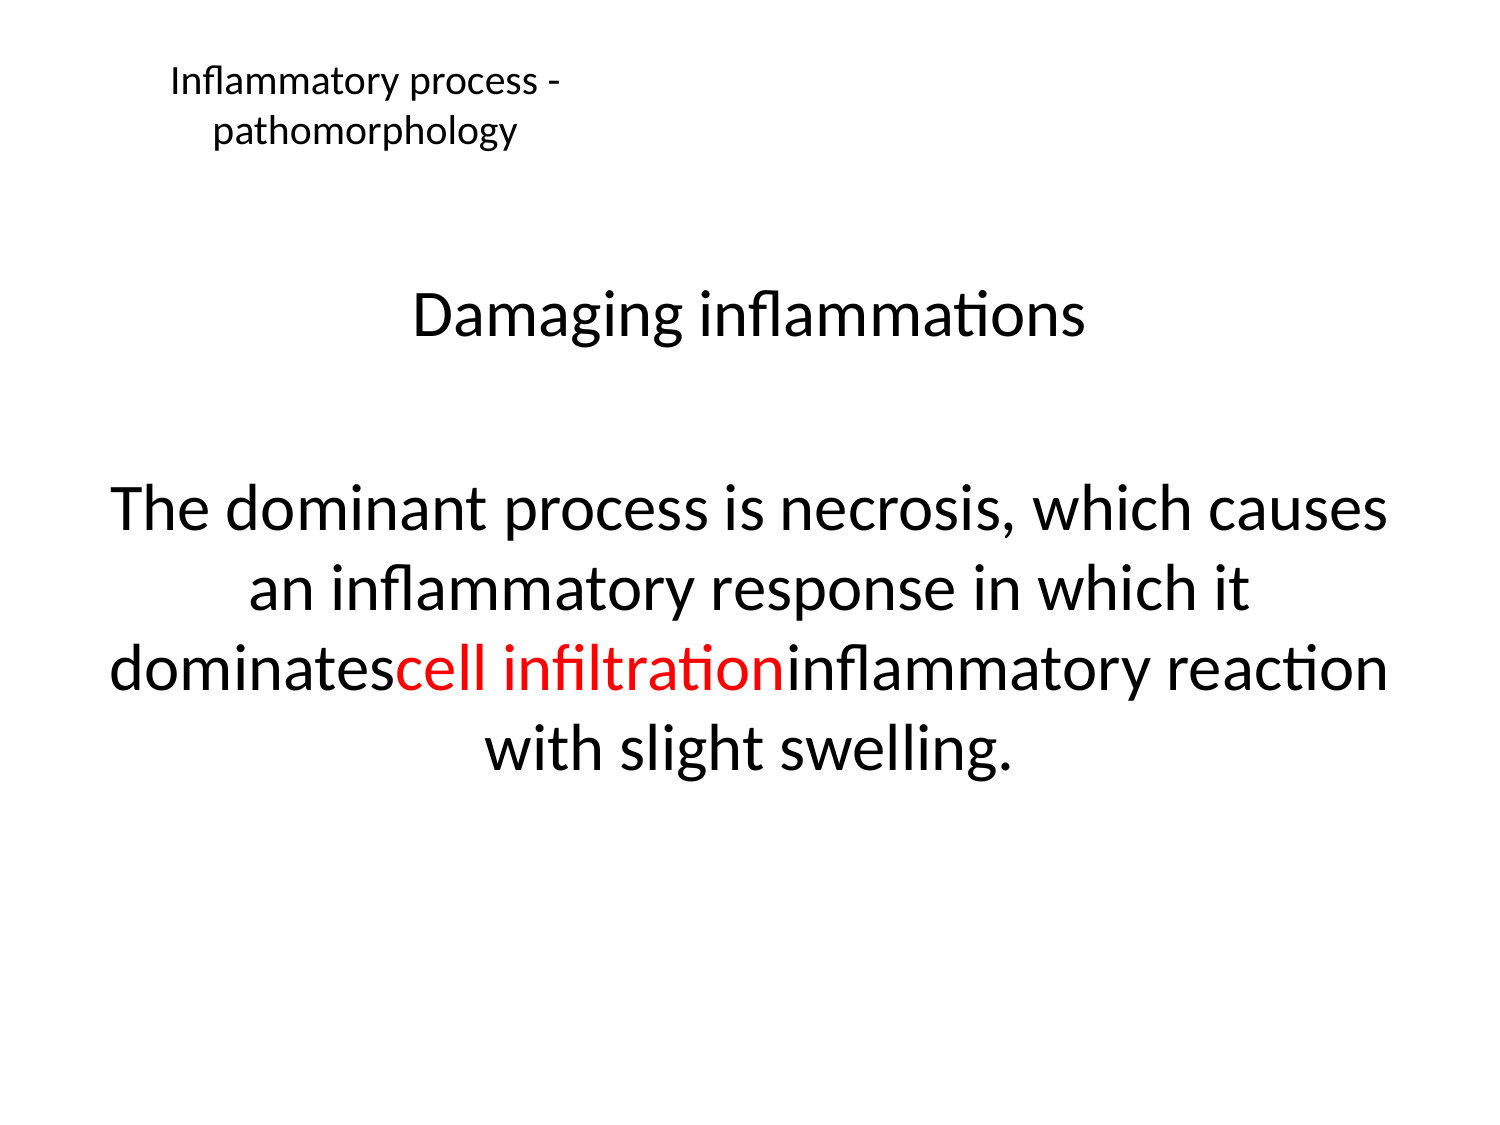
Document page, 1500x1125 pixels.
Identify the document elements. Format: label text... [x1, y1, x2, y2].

title Inflammatory process - pathomorphology [75, 45, 656, 138]
list Damaging inflammations The dominant process is necrosis, which causes an inflammatory response in which it dominatescell infiltrationinflammatory reaction with slight swelling. [75, 262, 1426, 1005]
